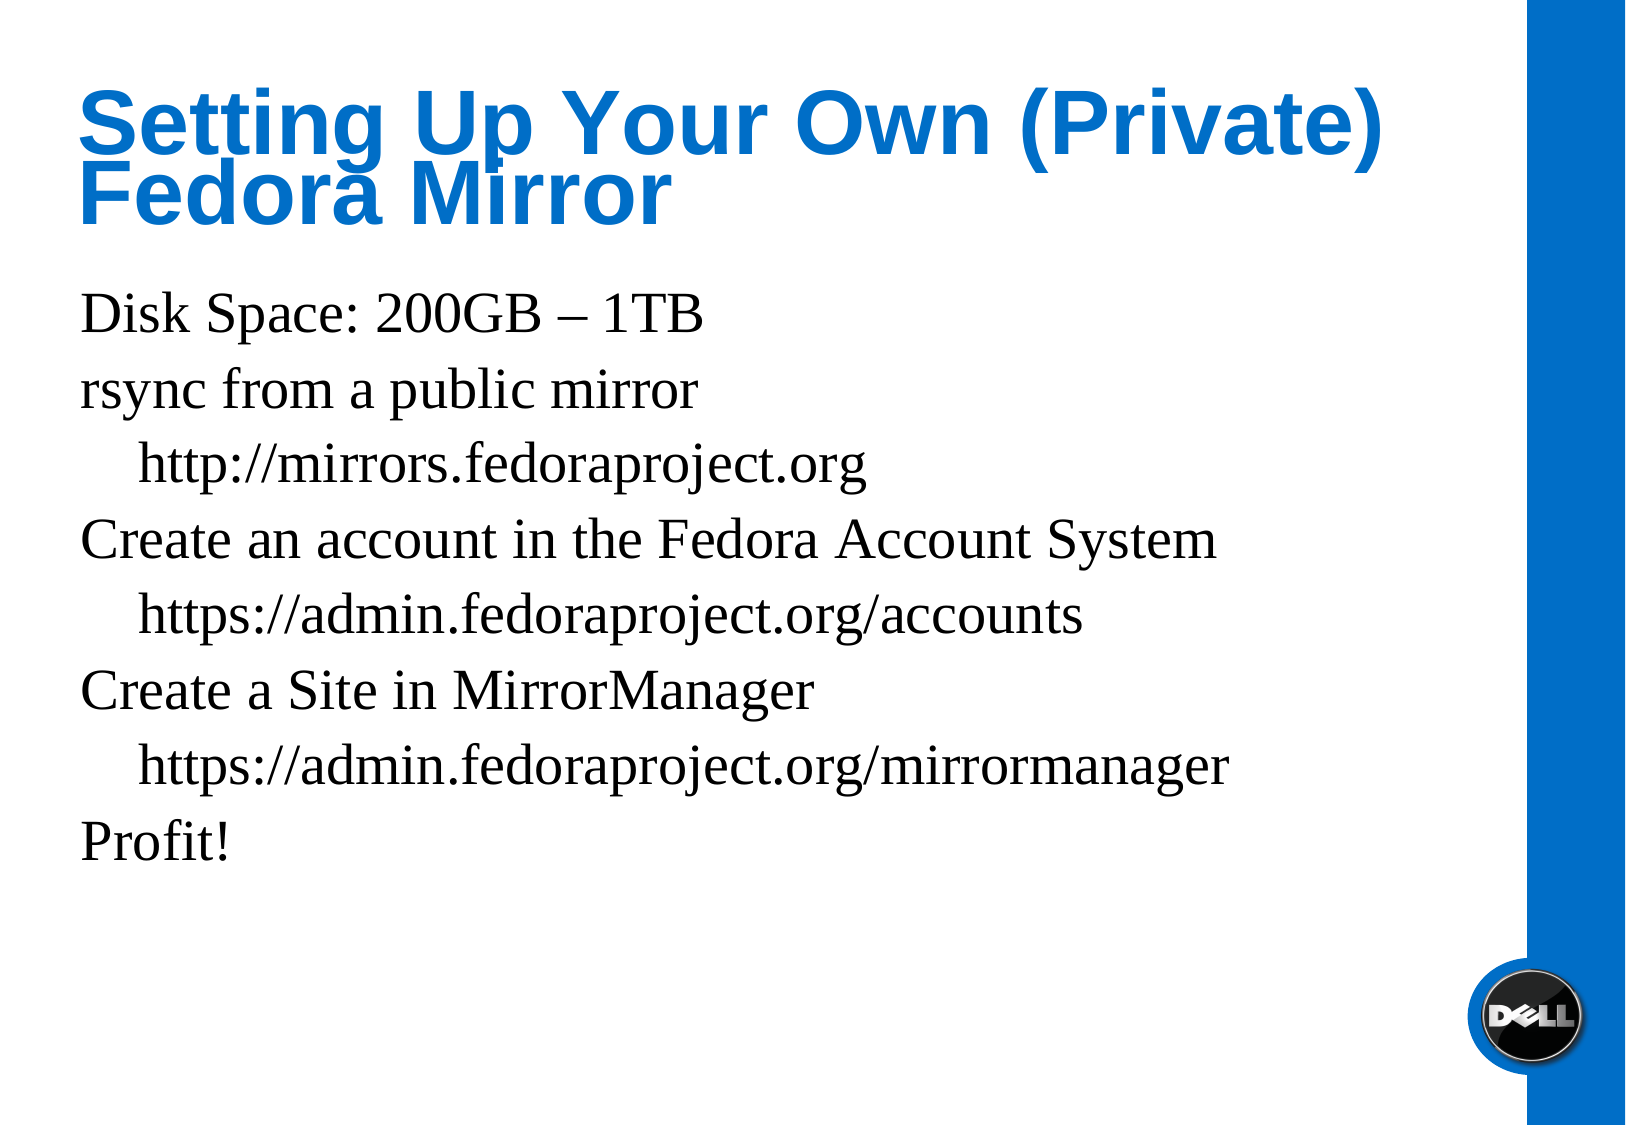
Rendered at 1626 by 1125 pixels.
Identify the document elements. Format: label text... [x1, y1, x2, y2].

list Disk Space: 200GB – 1TB rsync from a public mirror http://mirrors.fedoraproject.org Create an account in the Fedora Account System https://admin.fedoraproject.org/accounts Create a Site in MirrorManager https://admin.fedoraproject.org/mirrormanager Profit! [80, 286, 1480, 938]
picture [1477, 965, 1595, 1074]
title Setting Up Your Own (Private) Fedora Mirror [77, 60, 1483, 278]
